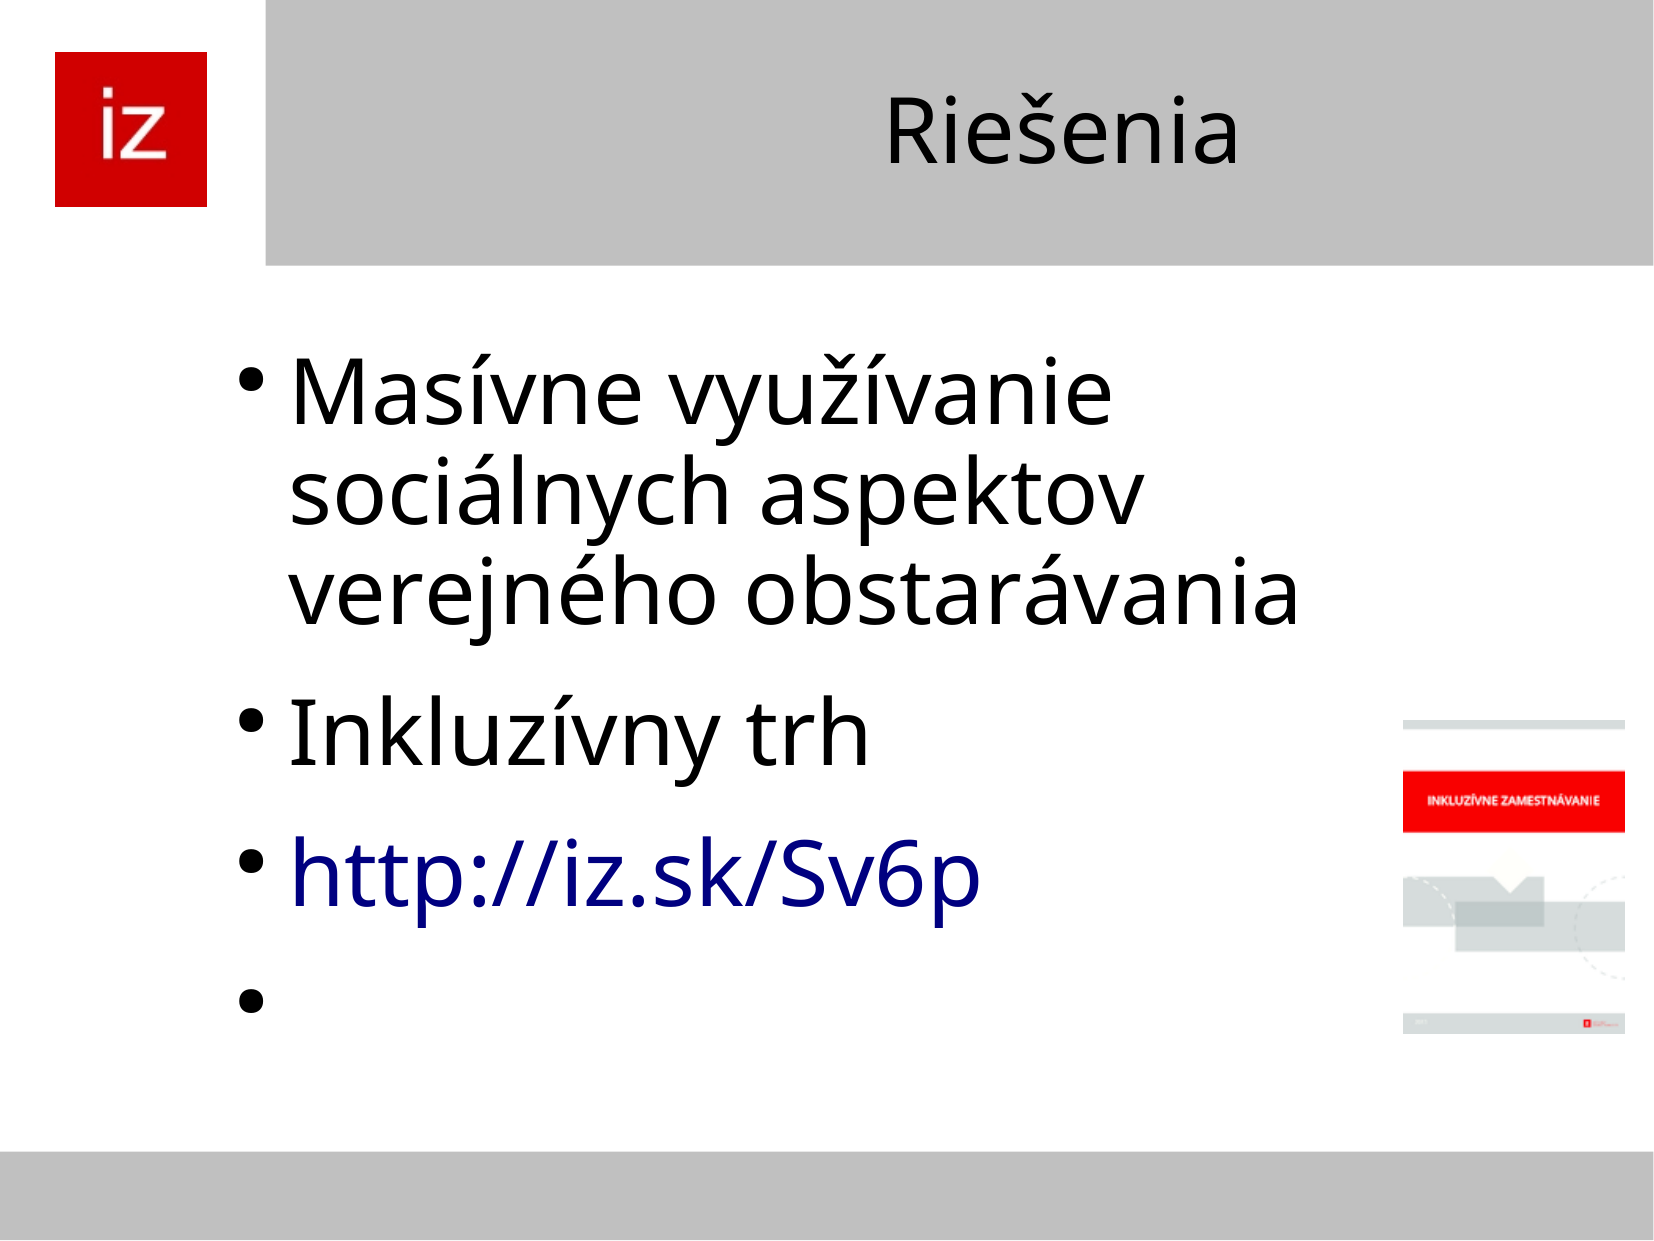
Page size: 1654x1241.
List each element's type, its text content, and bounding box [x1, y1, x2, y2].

title Riešenia [561, 29, 1565, 237]
picture [1403, 720, 1625, 1034]
picture [55, 52, 207, 207]
list Masívne využívanie sociálnych aspektov verejného obstarávania Inkluzívny trh http://iz.sk/Sv6p [121, 344, 1533, 1126]
